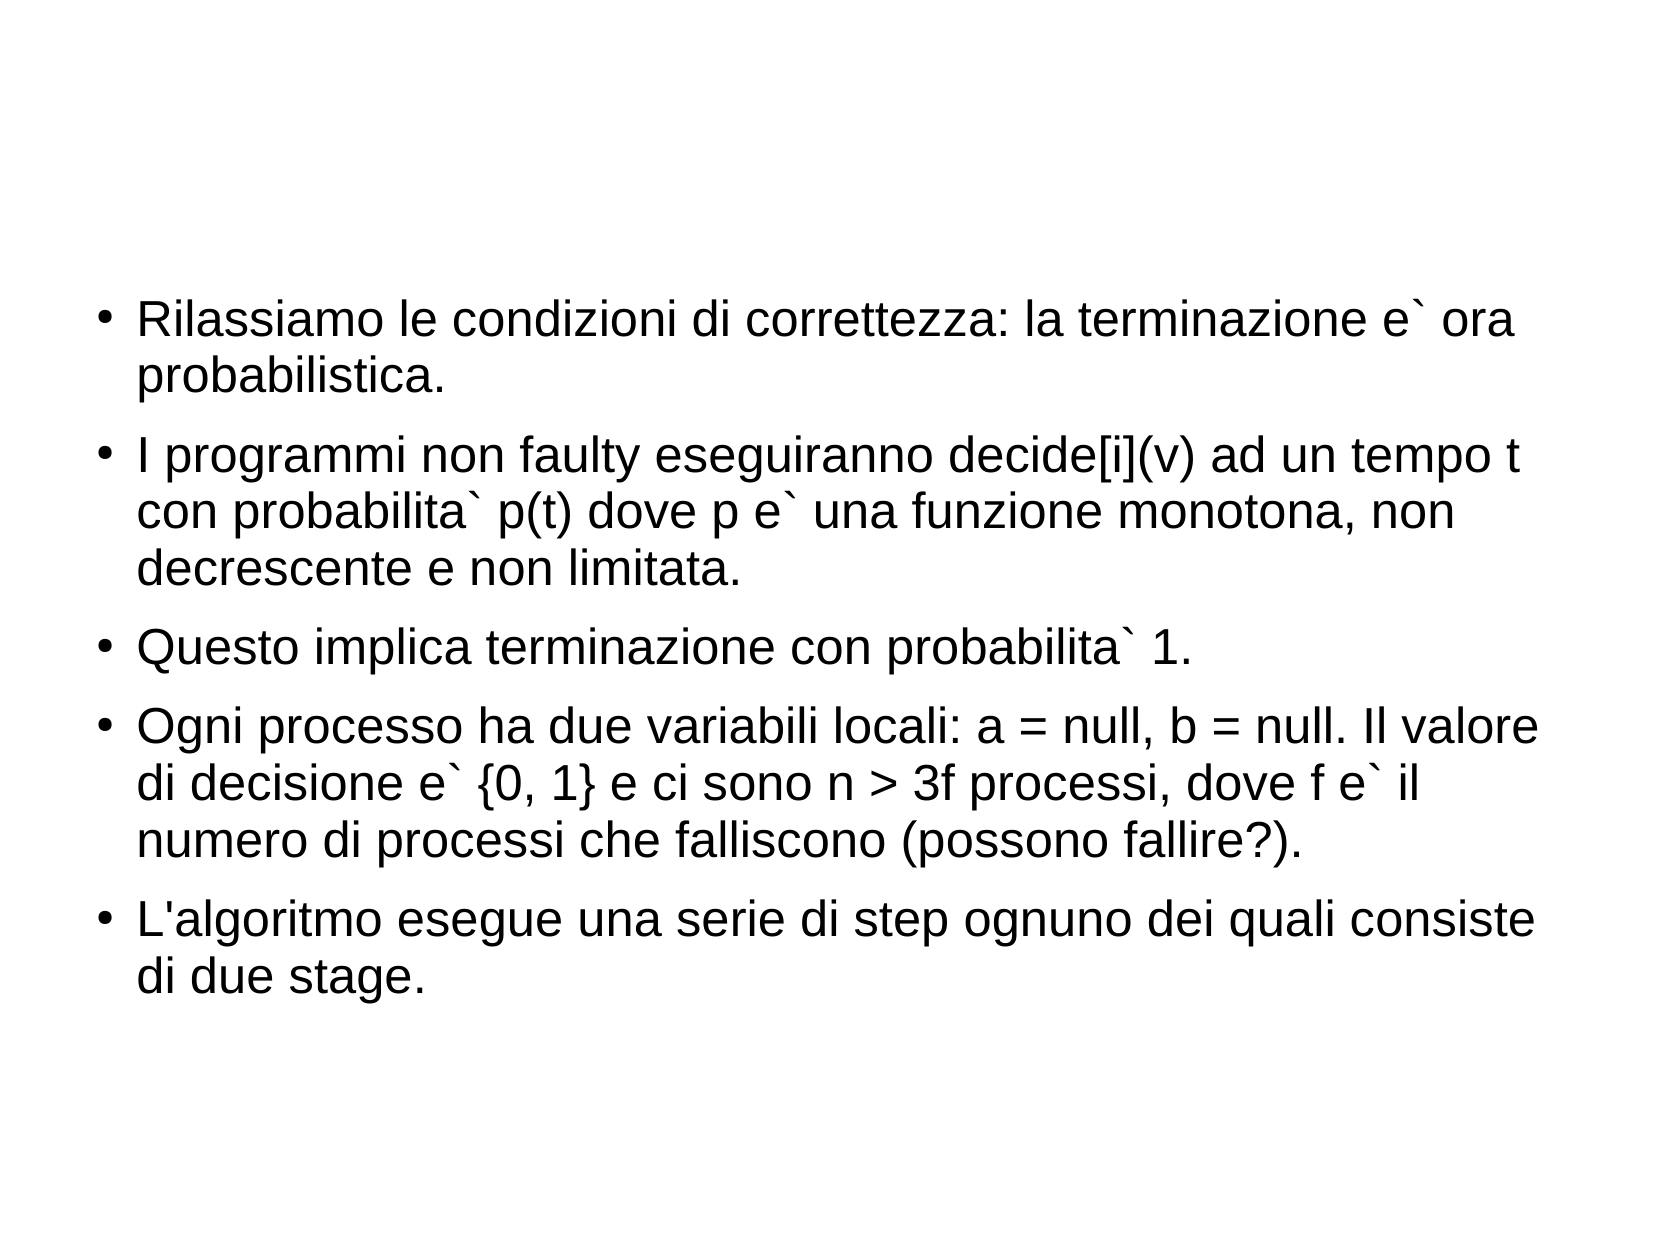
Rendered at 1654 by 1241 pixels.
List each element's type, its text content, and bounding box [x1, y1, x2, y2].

list Rilassiamo le condizioni di correttezza: la terminazione e` ora probabilistica. I programmi non faulty eseguiranno decide[i](v) ad un tempo t con probabilita` p(t) dove p e` una funzione monotona, non decrescente e non limitata. Questo implica terminazione con probabilita` 1. Ogni processo ha due variabili locali: a = null, b = null. Il valore di decisione e` {0, 1} e ci sono n > 3f processi, dove f e` il numero di processi che falliscono (possono fallire?). L'algoritmo esegue una serie di step ognuno dei quali consiste di due stage. [82, 290, 1571, 1010]
